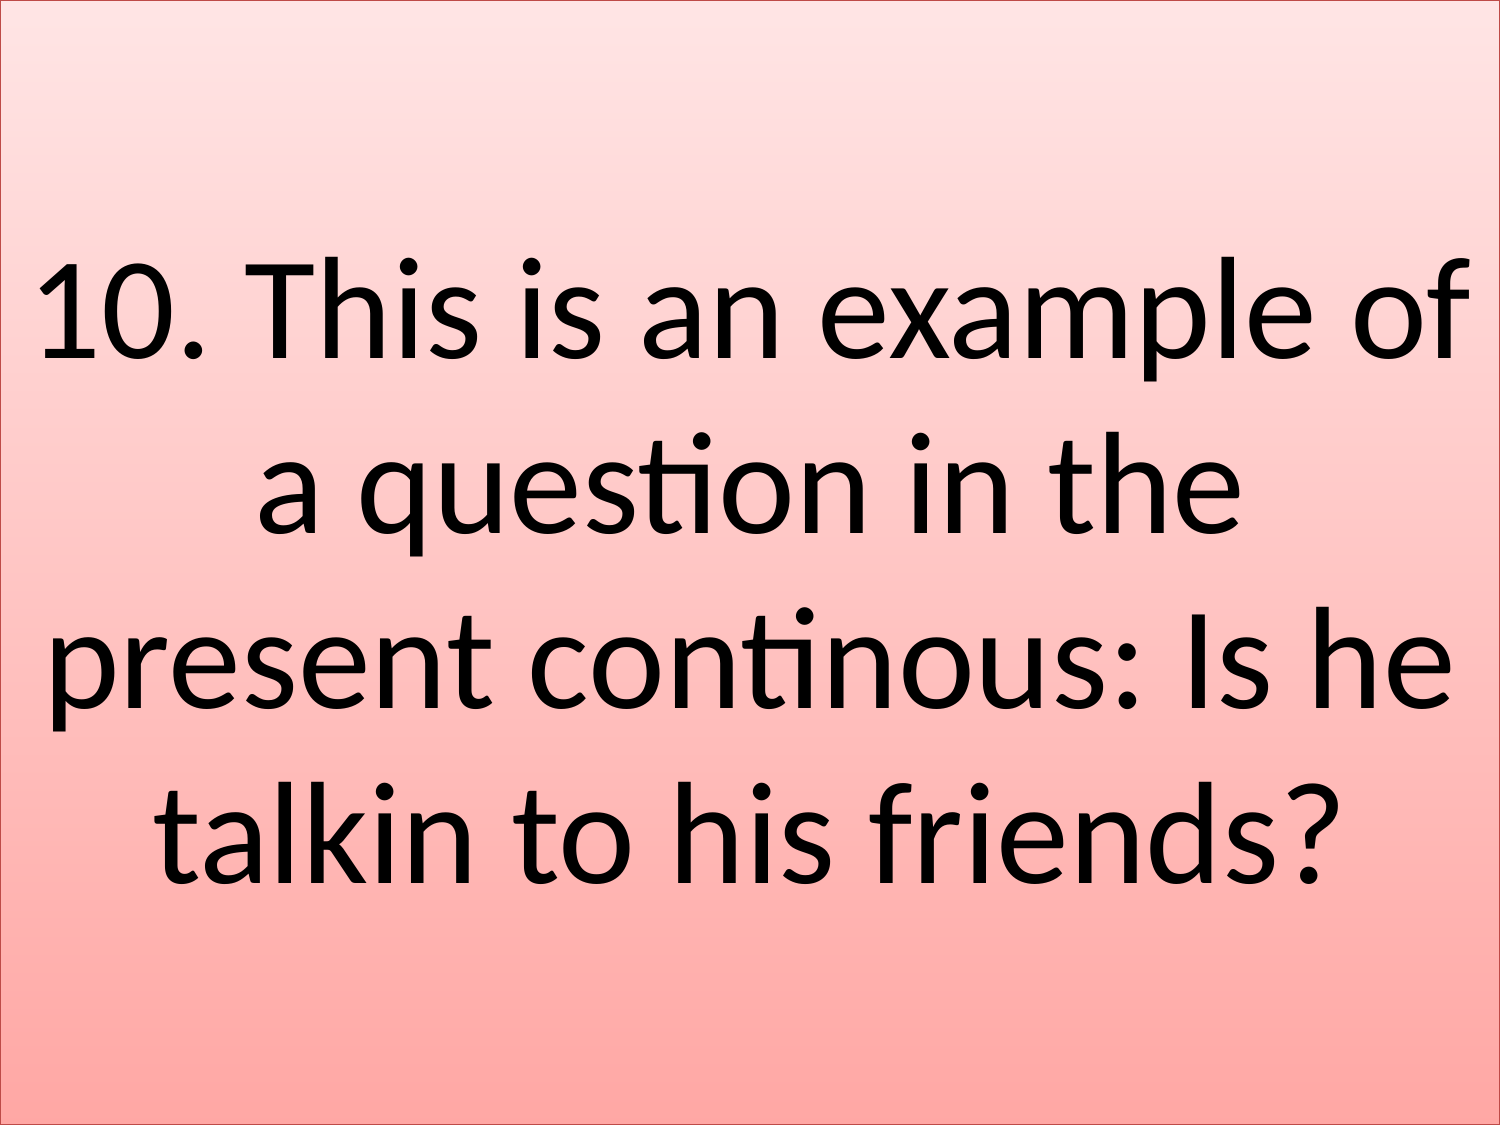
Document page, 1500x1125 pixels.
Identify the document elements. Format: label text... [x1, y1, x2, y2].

title 10. This is an example of a question in the present continous: Is he talkin to his friends? [0, 0, 1500, 1125]
